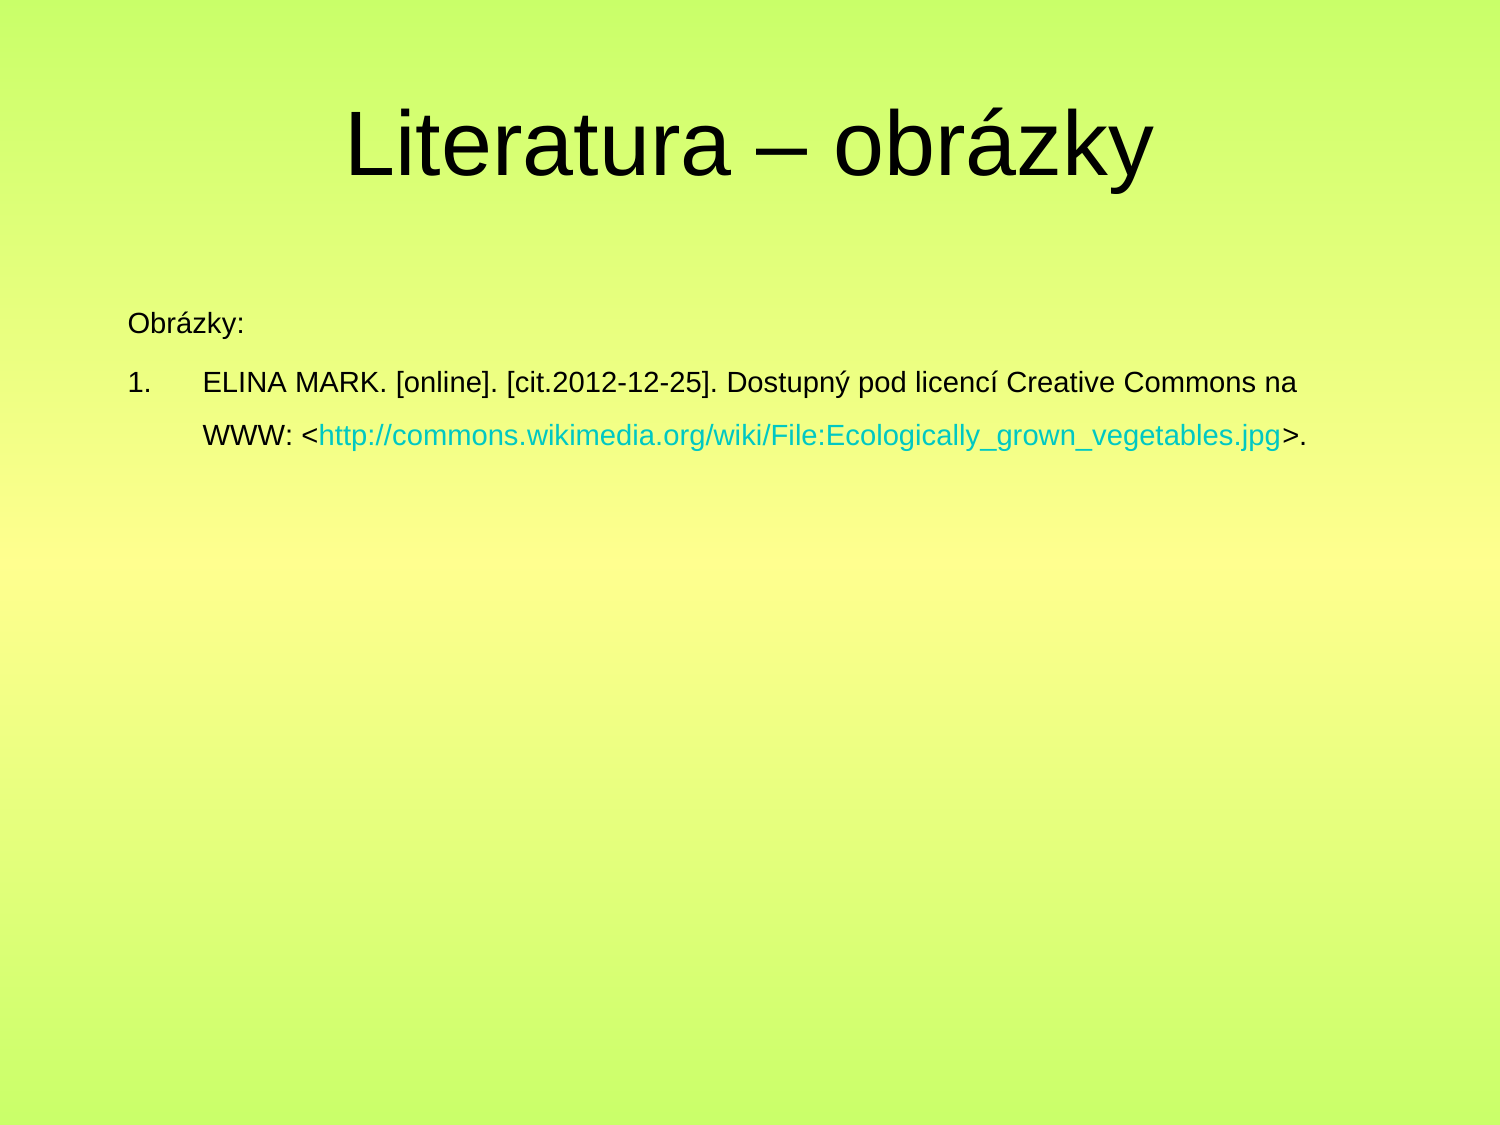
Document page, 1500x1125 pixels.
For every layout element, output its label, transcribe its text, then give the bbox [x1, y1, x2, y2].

list Obrázky: 1. ELINA MARK. [online]. [cit.2012-12-25]. Dostupný pod licencí Creative Commons na WWW: <http://commons.wikimedia.org/wiki/File:Ecologically_grown_vegetables.jpg>. [112, 278, 1388, 1001]
title Literatura – obrázky [112, 76, 1388, 278]
